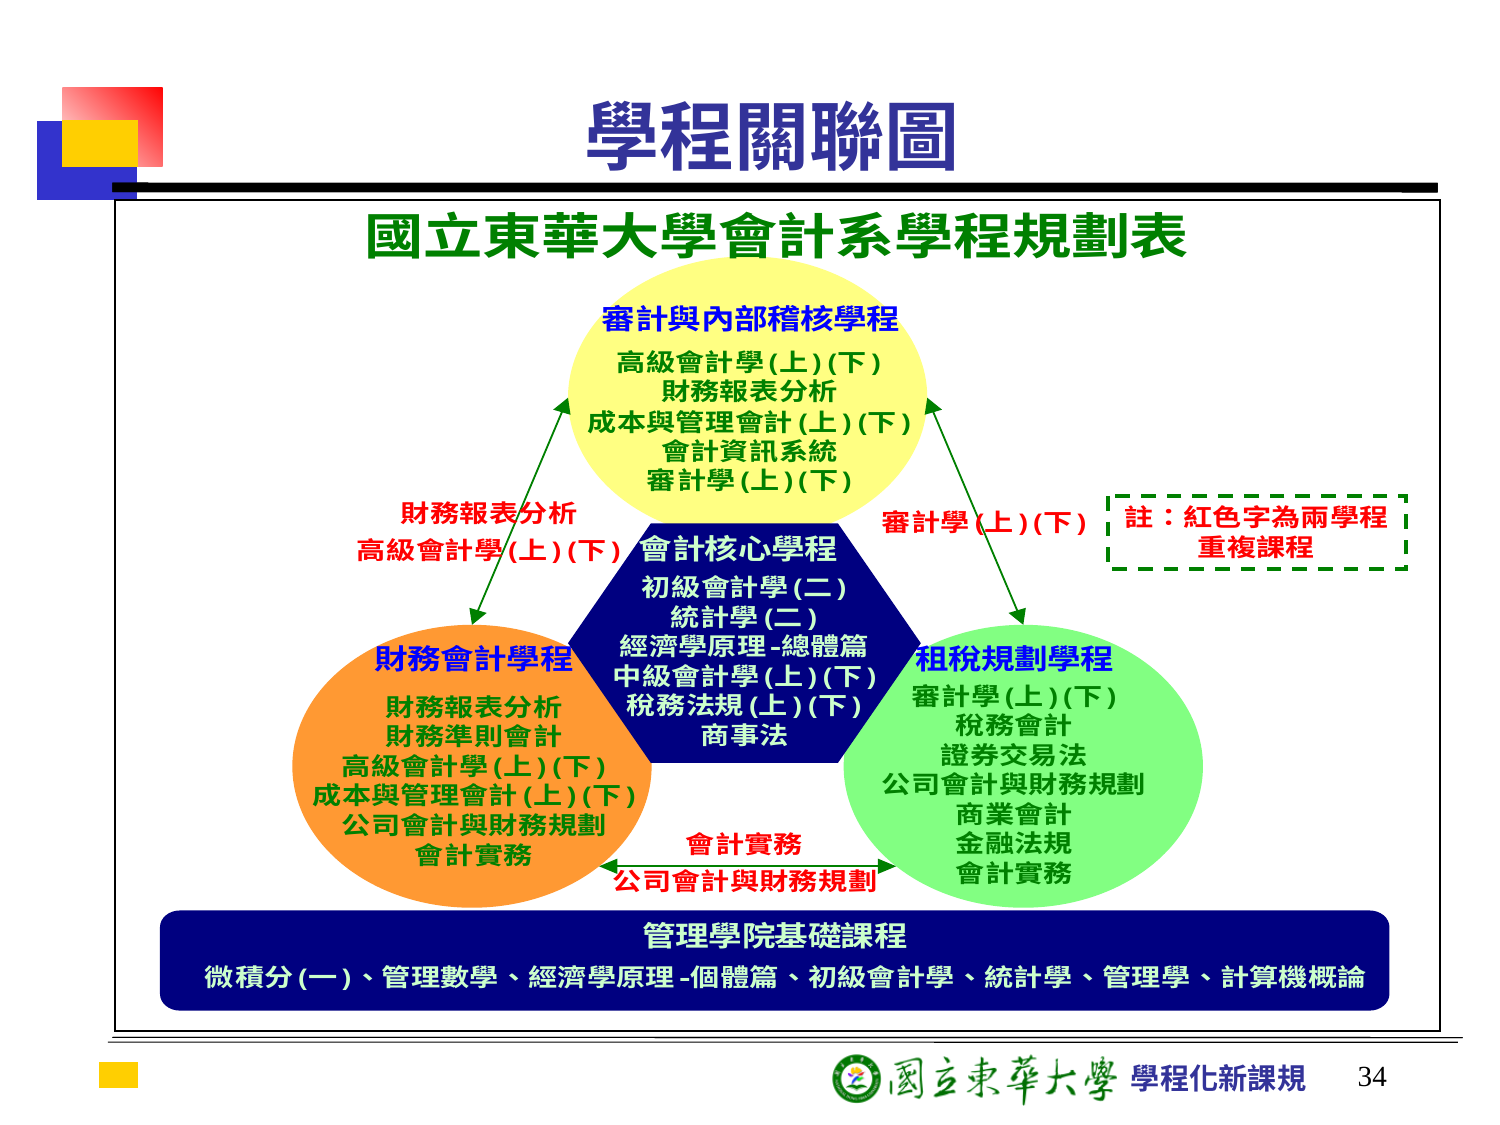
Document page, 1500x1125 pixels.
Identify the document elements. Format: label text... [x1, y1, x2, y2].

picture [115, 201, 1440, 1031]
title 學程關聯圖 [174, 75, 1369, 188]
text_box 34 [1342, 1050, 1468, 1101]
